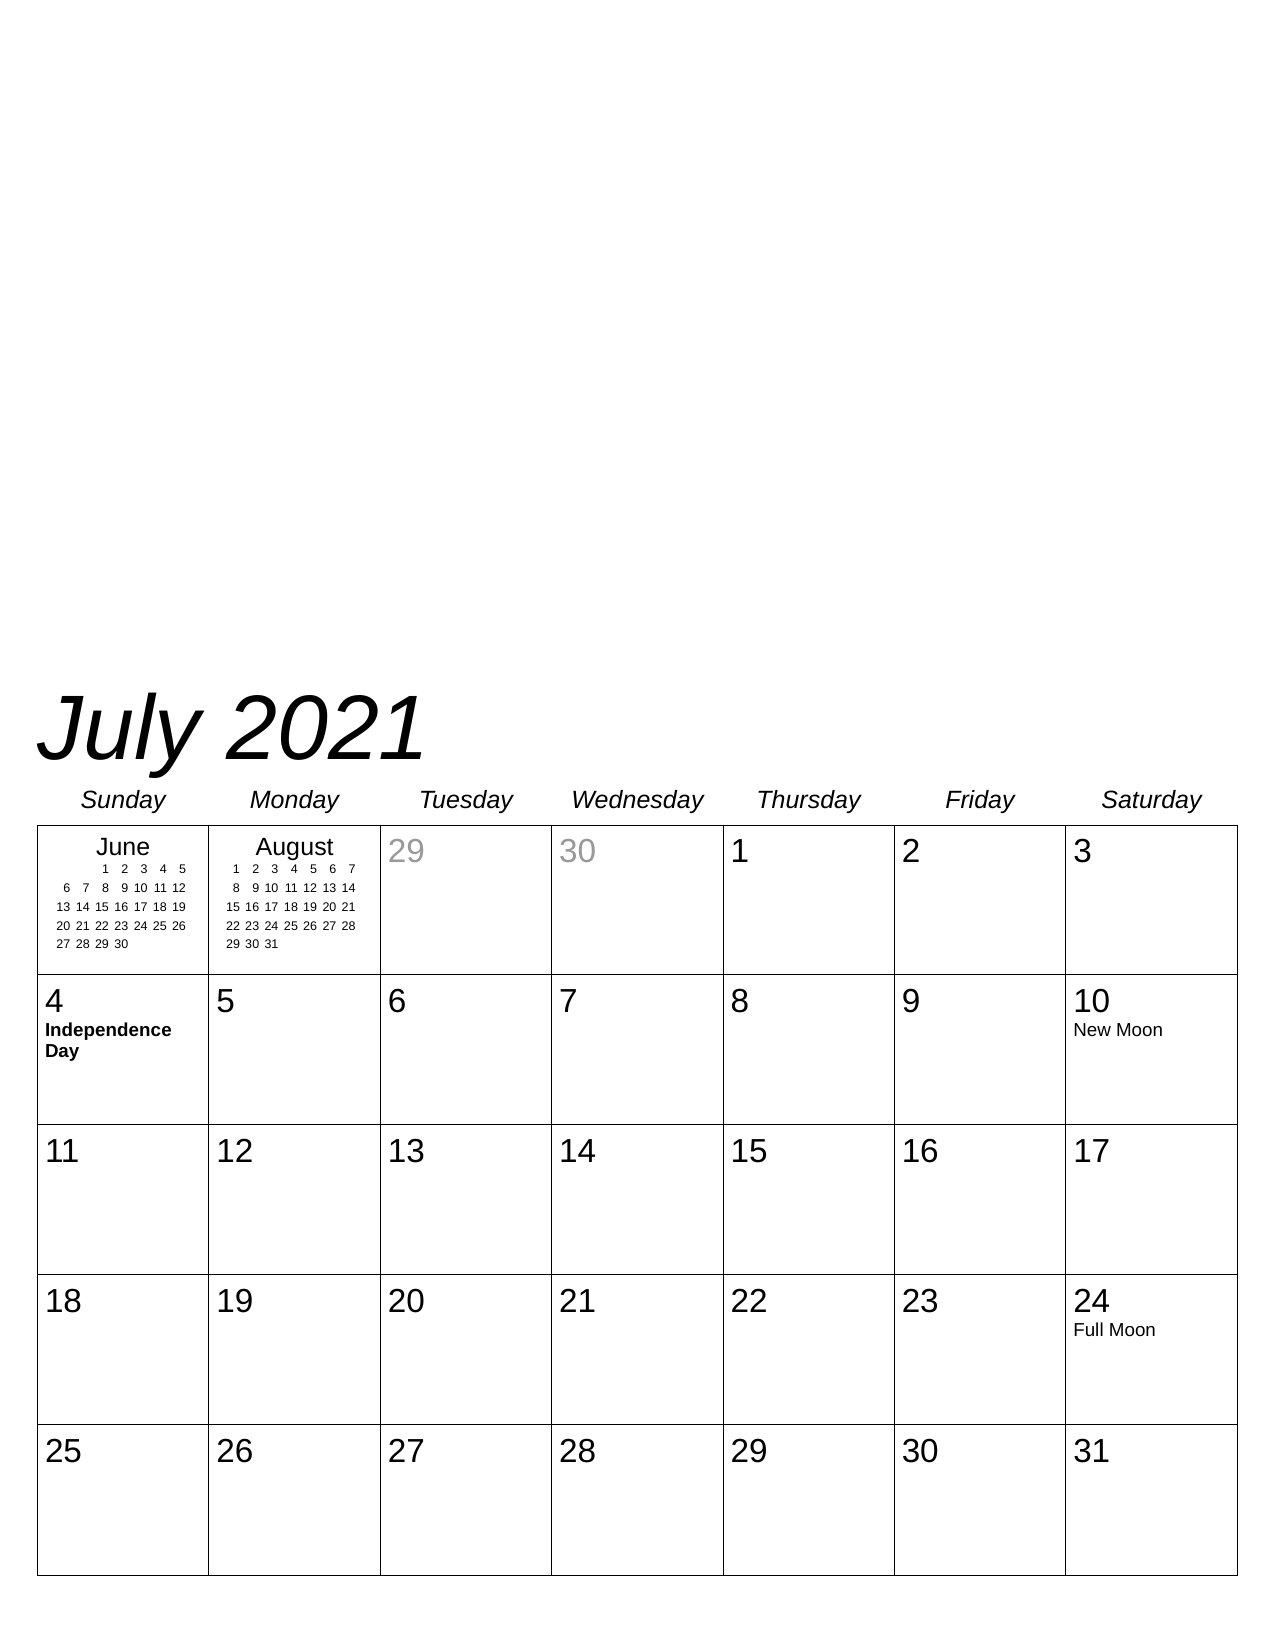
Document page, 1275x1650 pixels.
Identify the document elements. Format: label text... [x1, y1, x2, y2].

table_cell [128, 956, 148, 975]
table_cell 19 [298, 900, 317, 919]
table_cell 16 [240, 900, 259, 919]
table_cell [240, 956, 259, 975]
table_cell 15 [724, 1125, 894, 1274]
table_cell [298, 938, 317, 956]
table_cell [317, 938, 336, 956]
table_cell [167, 956, 186, 975]
table_cell [148, 938, 167, 956]
table_cell [259, 956, 279, 975]
table_cell 22 [724, 1275, 894, 1424]
table_cell 15 [221, 900, 240, 919]
table_cell 31 [1066, 1425, 1237, 1575]
table_cell [109, 956, 128, 975]
table_header Sunday [38, 779, 209, 824]
table_cell 28 [70, 938, 90, 956]
table_cell [128, 938, 148, 956]
table_cell 29 [90, 938, 109, 956]
table_cell 30 [240, 938, 259, 956]
table_cell 10 [128, 881, 148, 900]
table_header Wednesday [552, 779, 723, 824]
table_header 5 [167, 863, 186, 881]
table_cell 25 [148, 919, 167, 938]
table_cell [221, 956, 240, 975]
table_cell 27 [317, 919, 336, 938]
table_cell 21 [336, 900, 356, 919]
table_cell [336, 938, 356, 956]
table_cell 29 [221, 938, 240, 956]
table_header 1 [90, 863, 109, 881]
table_cell 22 [221, 919, 240, 938]
table_cell 27 [51, 938, 70, 956]
table_cell 20 [51, 919, 70, 938]
table_cell 28 [336, 919, 356, 938]
table_header 3 [1066, 826, 1237, 974]
table_cell 23 [109, 919, 128, 938]
table_cell [279, 956, 298, 975]
table_cell 18 [279, 900, 298, 919]
table_cell 31 [259, 938, 279, 956]
table_cell [148, 956, 167, 975]
table_cell 4 Independence Day [38, 975, 208, 1124]
table_cell 14 [336, 881, 356, 900]
table_cell 6 [381, 975, 551, 1124]
table_cell 27 [381, 1425, 551, 1575]
table_cell 18 [148, 900, 167, 919]
table_cell 9 [240, 881, 259, 900]
table_header 3 [128, 863, 148, 881]
table_cell 15 [90, 900, 109, 919]
table_cell 13 [51, 900, 70, 919]
table_header [51, 863, 70, 881]
table_cell 20 [381, 1275, 551, 1424]
table_cell 16 [895, 1125, 1065, 1274]
table_header 3 [259, 863, 279, 881]
table_cell 11 [148, 881, 167, 900]
table_cell 18 [38, 1275, 208, 1424]
table_header Thursday [723, 779, 895, 824]
table_cell 26 [298, 919, 317, 938]
table_header Saturday [1066, 779, 1238, 824]
table_cell 20 [317, 900, 336, 919]
table_cell 29 [724, 1425, 894, 1575]
table_header 2 [895, 826, 1065, 974]
table_header 5 [298, 863, 317, 881]
table_header 4 [279, 863, 298, 881]
table_cell 26 [167, 919, 186, 938]
table_cell 13 [317, 881, 336, 900]
table_header [70, 863, 90, 881]
table_header 29 [381, 826, 551, 974]
table_cell 7 [552, 975, 723, 1124]
table_cell 25 [279, 919, 298, 938]
table_cell 5 [209, 975, 380, 1124]
table_cell 23 [240, 919, 259, 938]
table_header August [209, 826, 380, 974]
table_cell 30 [895, 1425, 1065, 1575]
table_cell 12 [298, 881, 317, 900]
table_cell 21 [552, 1275, 723, 1424]
table_cell 21 [70, 919, 90, 938]
table_header Monday [209, 779, 380, 824]
table_header 30 [552, 826, 723, 974]
table_cell 11 [38, 1125, 208, 1274]
table_header Friday [895, 779, 1066, 824]
table_cell 24 [259, 919, 279, 938]
title July 2021 [37, 660, 1238, 797]
table_cell [70, 956, 90, 975]
table_cell 19 [209, 1275, 380, 1424]
table_cell 28 [552, 1425, 723, 1575]
table_cell 9 [895, 975, 1065, 1124]
table_cell 8 [90, 881, 109, 900]
table_cell 26 [209, 1425, 380, 1575]
table_cell 24 Full Moon [1066, 1275, 1237, 1424]
table_header 2 [109, 863, 128, 881]
table_cell 25 [38, 1425, 208, 1575]
table_cell 17 [259, 900, 279, 919]
table_header 7 [336, 863, 356, 881]
table_cell 8 [724, 975, 894, 1124]
table_cell [167, 938, 186, 956]
table_cell [336, 956, 356, 975]
table_cell 13 [381, 1125, 551, 1274]
table_cell [298, 956, 317, 975]
table_header Tuesday [380, 779, 552, 824]
table_cell 12 [167, 881, 186, 900]
table_cell 10 [259, 881, 279, 900]
table_cell 10 New Moon [1066, 975, 1237, 1124]
table_header 1 [221, 863, 240, 881]
table_cell 22 [90, 919, 109, 938]
table_cell [317, 956, 336, 975]
table_cell [51, 956, 70, 975]
table_cell 8 [221, 881, 240, 900]
table_header 1 [724, 826, 894, 974]
table_cell 9 [109, 881, 128, 900]
table_header June [38, 826, 208, 974]
table_header 4 [148, 863, 167, 881]
table_cell 17 [1066, 1125, 1237, 1274]
table_cell 19 [167, 900, 186, 919]
table_cell 14 [70, 900, 90, 919]
table_cell 7 [70, 881, 90, 900]
table_header 6 [317, 863, 336, 881]
table_header 2 [240, 863, 259, 881]
table_cell 30 [109, 938, 128, 956]
table_cell 14 [552, 1125, 723, 1274]
table_cell [90, 956, 109, 975]
table_cell 17 [128, 900, 148, 919]
table_cell 12 [209, 1125, 380, 1274]
table_cell [279, 938, 298, 956]
table_cell 16 [109, 900, 128, 919]
table_cell 6 [51, 881, 70, 900]
table_cell 24 [128, 919, 148, 938]
table_cell 11 [279, 881, 298, 900]
table_cell 23 [895, 1275, 1065, 1424]
